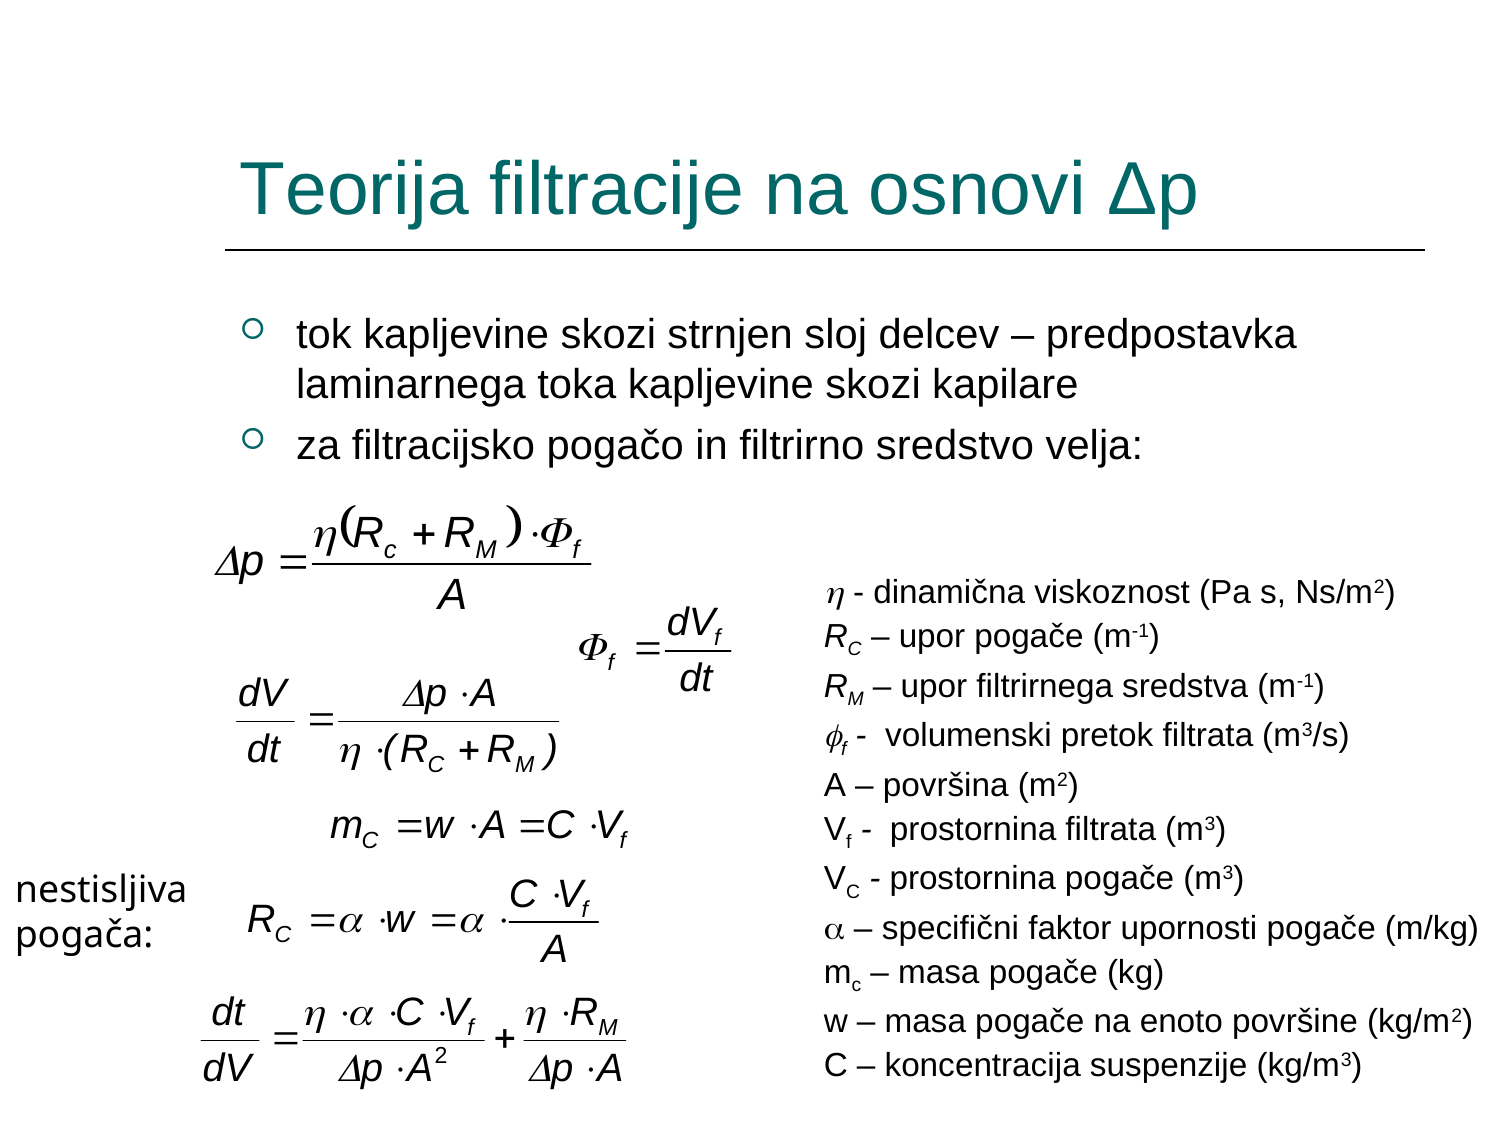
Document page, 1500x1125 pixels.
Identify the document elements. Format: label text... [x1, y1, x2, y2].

title Teorija filtracije na osnovi Δp [224, 49, 1425, 237]
list tok kapljevine skozi strnjen sloj delcev – predpostavka laminarnega toka kapljevine skozi kapilare za filtracijsko pogačo in filtrirno sredstvo velja: [224, 299, 1400, 563]
chart [194, 987, 634, 1097]
chart [242, 869, 607, 972]
text_box  - dinamična viskoznost (Pa s, Ns/m2) RC – upor pogače (m-1) RM – upor filtrirnega sredstva (m-1) f - volumenski pretok filtrata (m3/s) A – površina (m2) Vf - prostornina filtrata (m3) VC - prostornina pogače (m3)  – specifični faktor upornosti pogače (m/kg) mc – masa pogače (kg) w – masa pogače na enoto površine (kg/m2) C – koncentracija suspenzije (kg/m3) [809, 562, 1500, 1092]
chart [230, 668, 567, 782]
chart [324, 798, 637, 859]
text_box [206, 505, 739, 701]
text_box nestisljiva pogača: [0, 857, 254, 964]
